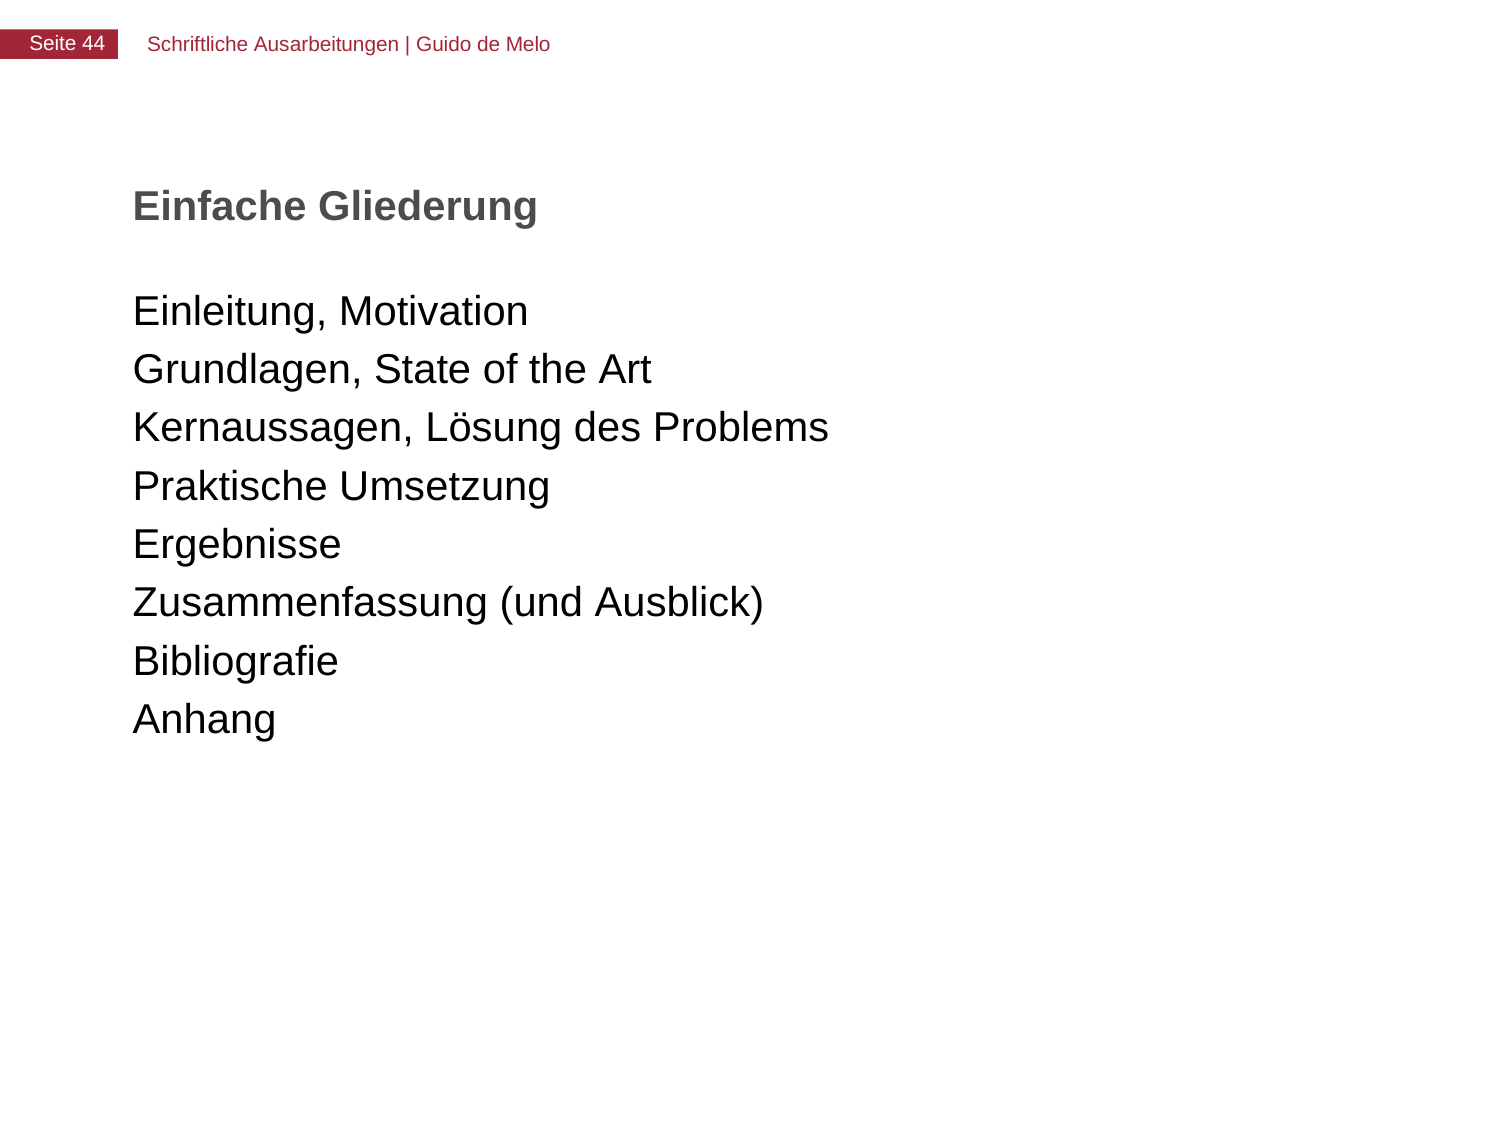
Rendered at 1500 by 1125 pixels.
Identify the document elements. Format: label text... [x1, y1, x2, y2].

title Einfache Gliederung [132, 149, 1413, 258]
list Einleitung, Motivation Grundlagen, State of the Art Kernaussagen, Lösung des Problems Praktische Umsetzung Ergebnisse Zusammenfassung (und Ausblick) Bibliografie Anhang [132, 287, 1371, 888]
